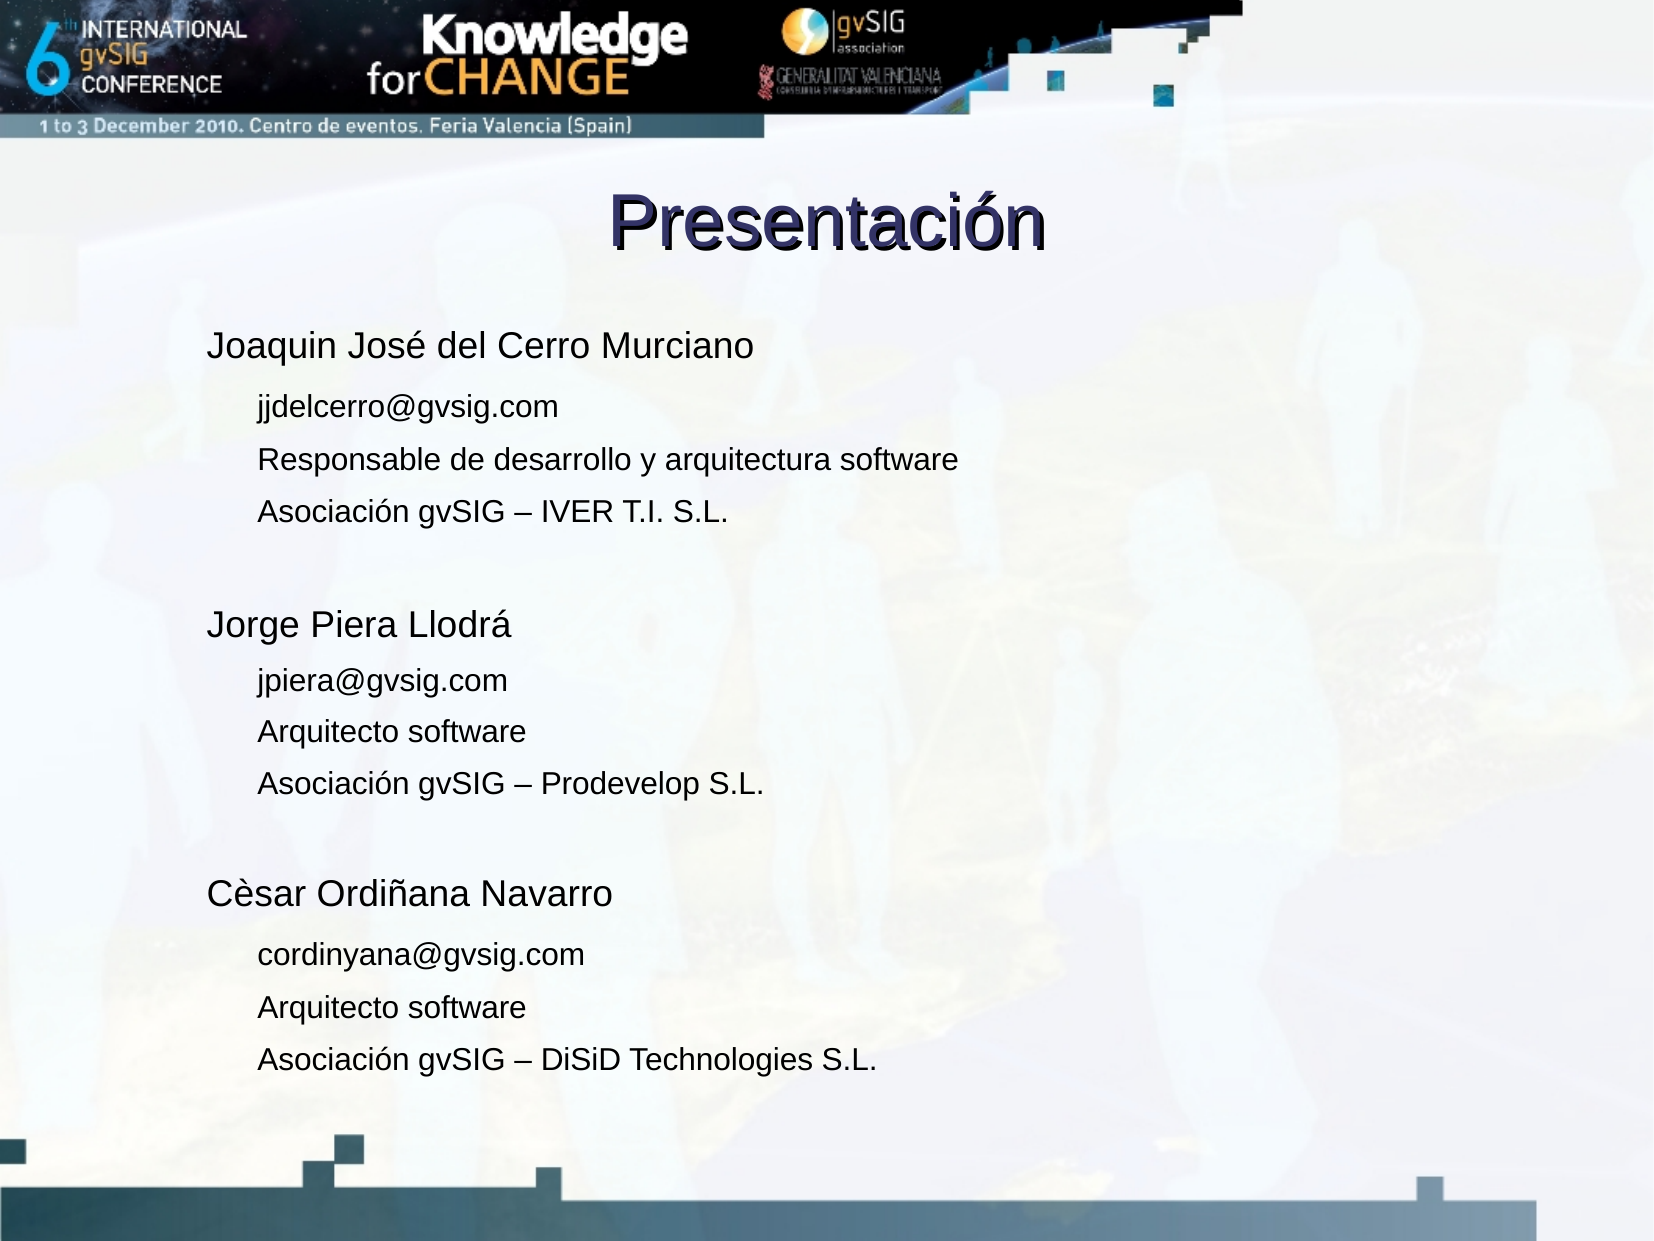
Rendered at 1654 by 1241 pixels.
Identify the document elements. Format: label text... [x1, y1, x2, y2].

list Joaquin José del Cerro Murciano jjdelcerro@gvsig.com Responsable de desarrollo y arquitectura software Asociación gvSIG – IVER T.I. S.L. Jorge Piera Llodrá jpiera@gvsig.com Arquitecto software Asociación gvSIG – Prodevelop S.L. Cèsar Ordiñana Navarro cordinyana@gvsig.com Arquitecto software Asociación gvSIG – DiSiD Technologies S.L. [206, 324, 1577, 1080]
title Presentación [82, 107, 1571, 318]
picture [0, 0, 1654, 1241]
